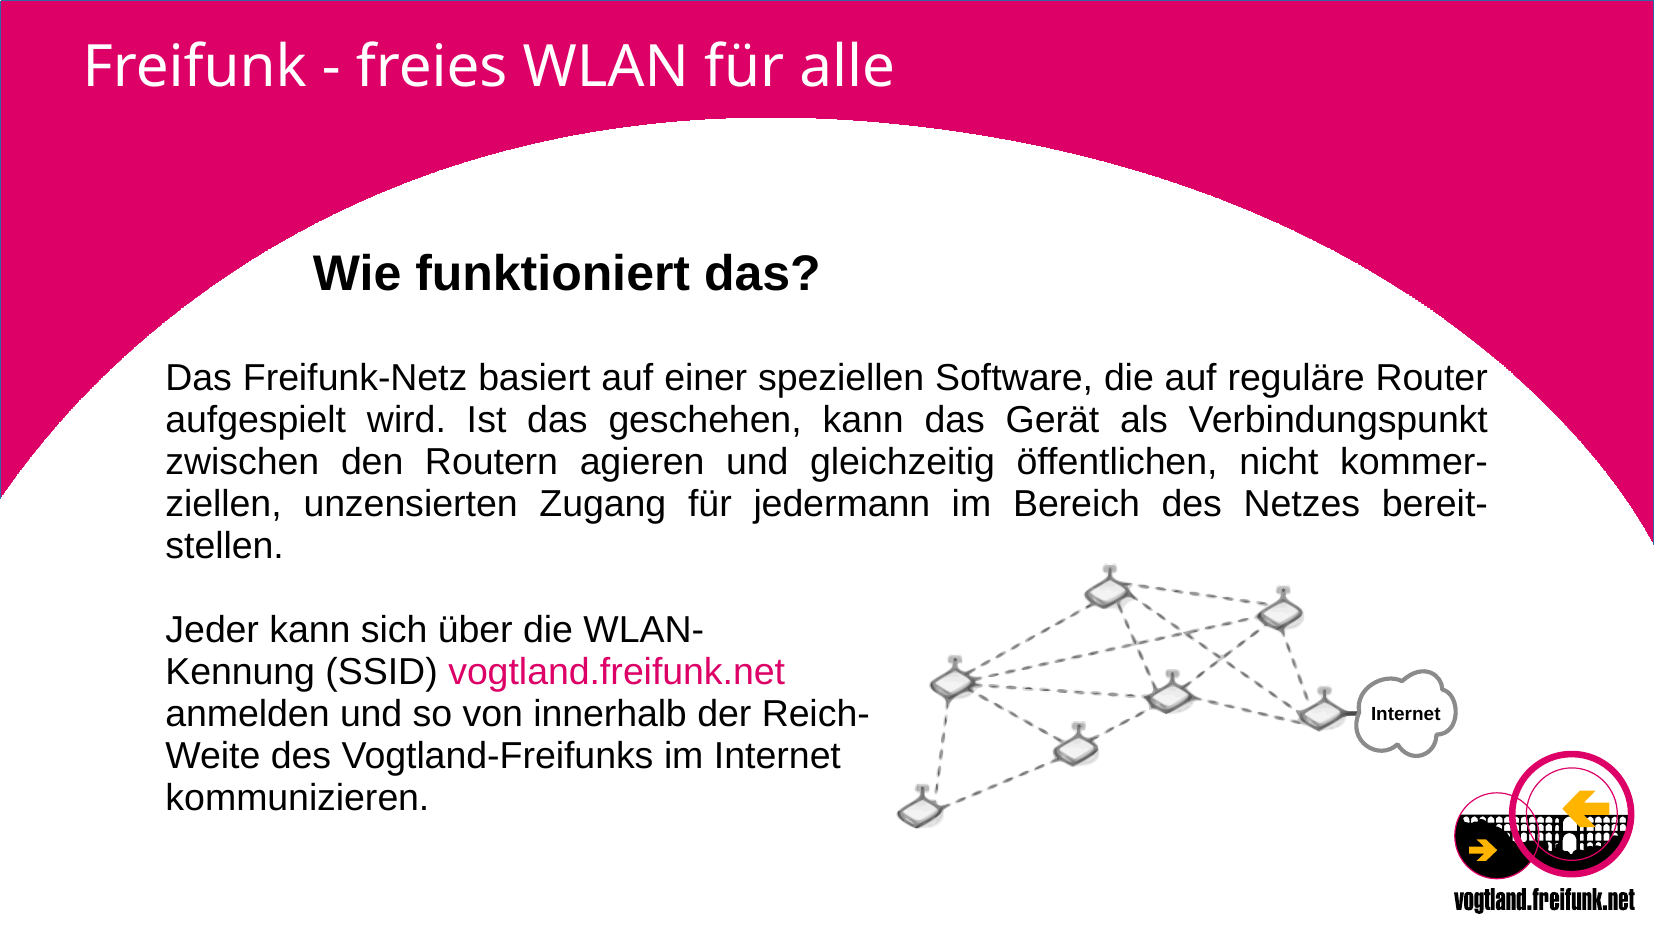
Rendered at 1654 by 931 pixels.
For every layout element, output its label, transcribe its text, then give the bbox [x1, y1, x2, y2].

picture [1452, 531, 1636, 916]
title Freifunk - freies WLAN für alle [82, 17, 1571, 111]
subtitle Wie funktioniert das? Das Freifunk-Netz basiert auf einer speziellen Software, die auf reguläre Router aufgespielt wird. Ist das geschehen, kann das Gerät als Verbindungspunkt zwischen den Routern agieren und gleichzeitig öffentlichen, nicht kommer-ziellen, unzensierten Zugang für jedermann im Bereich des Netzes bereit-stellen. Jeder kann sich über die WLAN- Kennung (SSID) vogtland.freifunk.net anmelden und so von innerhalb der Reich- Weite des Vogtland-Freifunks im Internet kommunizieren. [165, 183, 1489, 880]
text_box [0, 0, 1654, 931]
